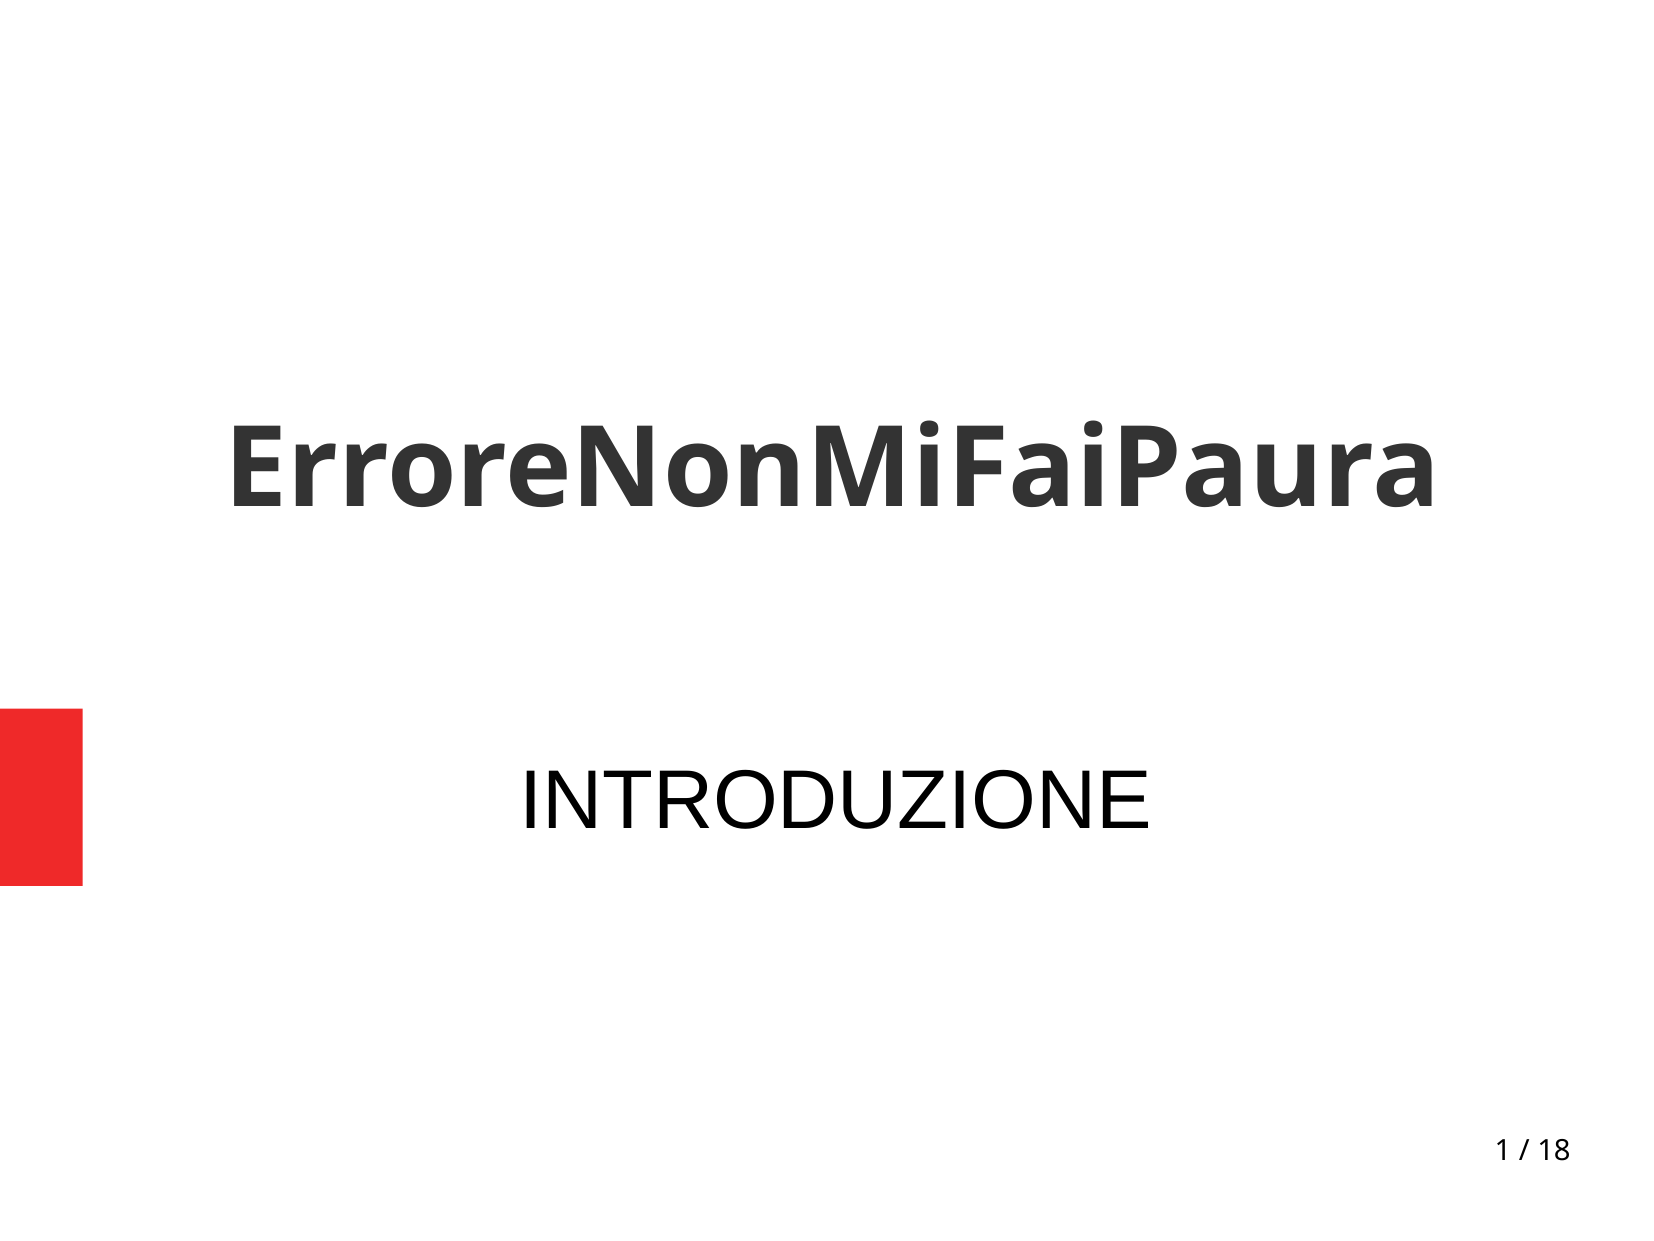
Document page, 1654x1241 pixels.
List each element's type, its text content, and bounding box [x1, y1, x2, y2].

title ErroreNonMiFaiPaura [129, 71, 1536, 548]
subtitle INTRODUZIONE [141, 720, 1548, 882]
